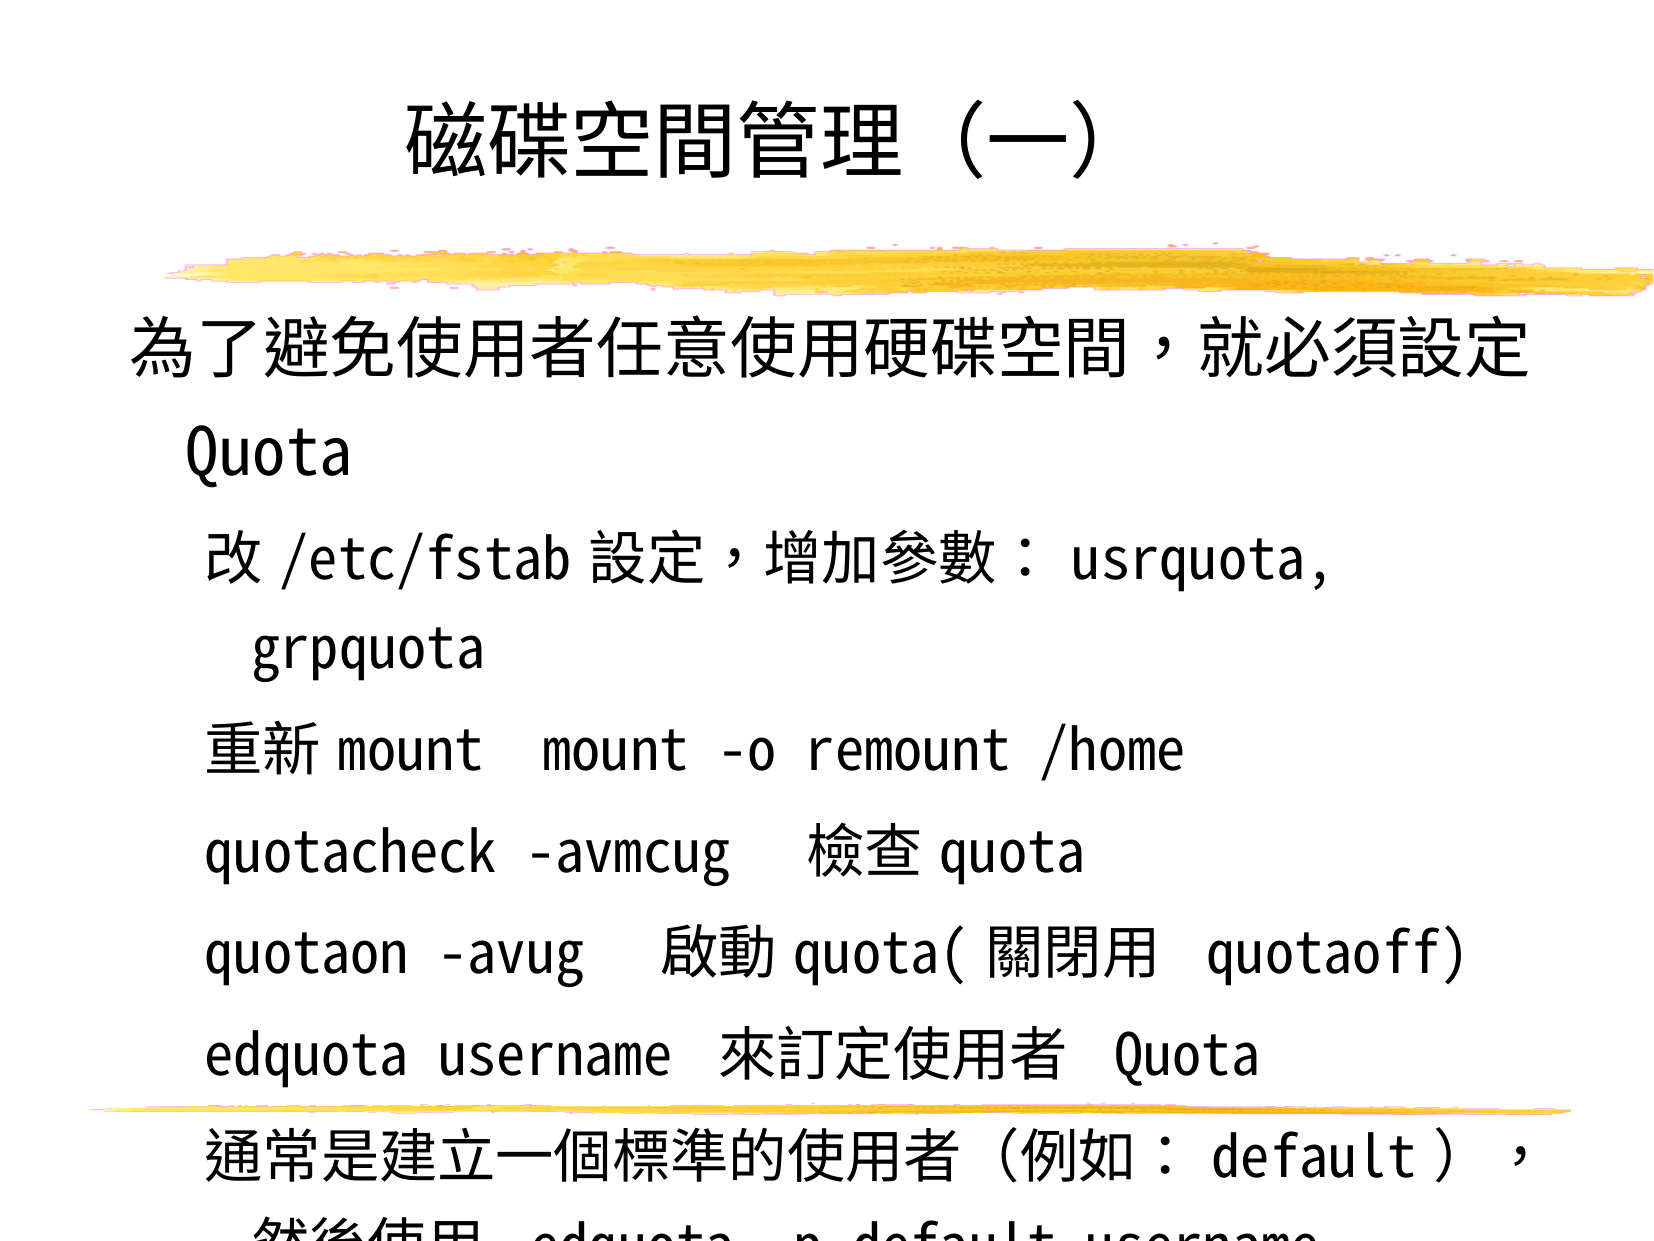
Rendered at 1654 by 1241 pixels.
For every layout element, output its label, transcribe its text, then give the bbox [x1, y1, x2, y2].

title 磁碟空間管理（一） [76, 28, 1482, 236]
list 為了避免使用者任意使用硬碟空間，就必須設定Quota 改/etc/fstab設定，增加參數：usrquota, grpquota 重新mount mount -o remount /home quotacheck -avmcug 檢查quota quotaon -avug 啟動quota(關閉用 quotaoff) edquota username 來訂定使用者 Quota 通常是建立一個標準的使用者（例如：default），然後使用 edquota -p default username repquota 用來產生quota報表 repquota -a [129, 289, 1536, 1073]
picture [165, 237, 1654, 308]
picture [82, 1102, 1571, 1117]
